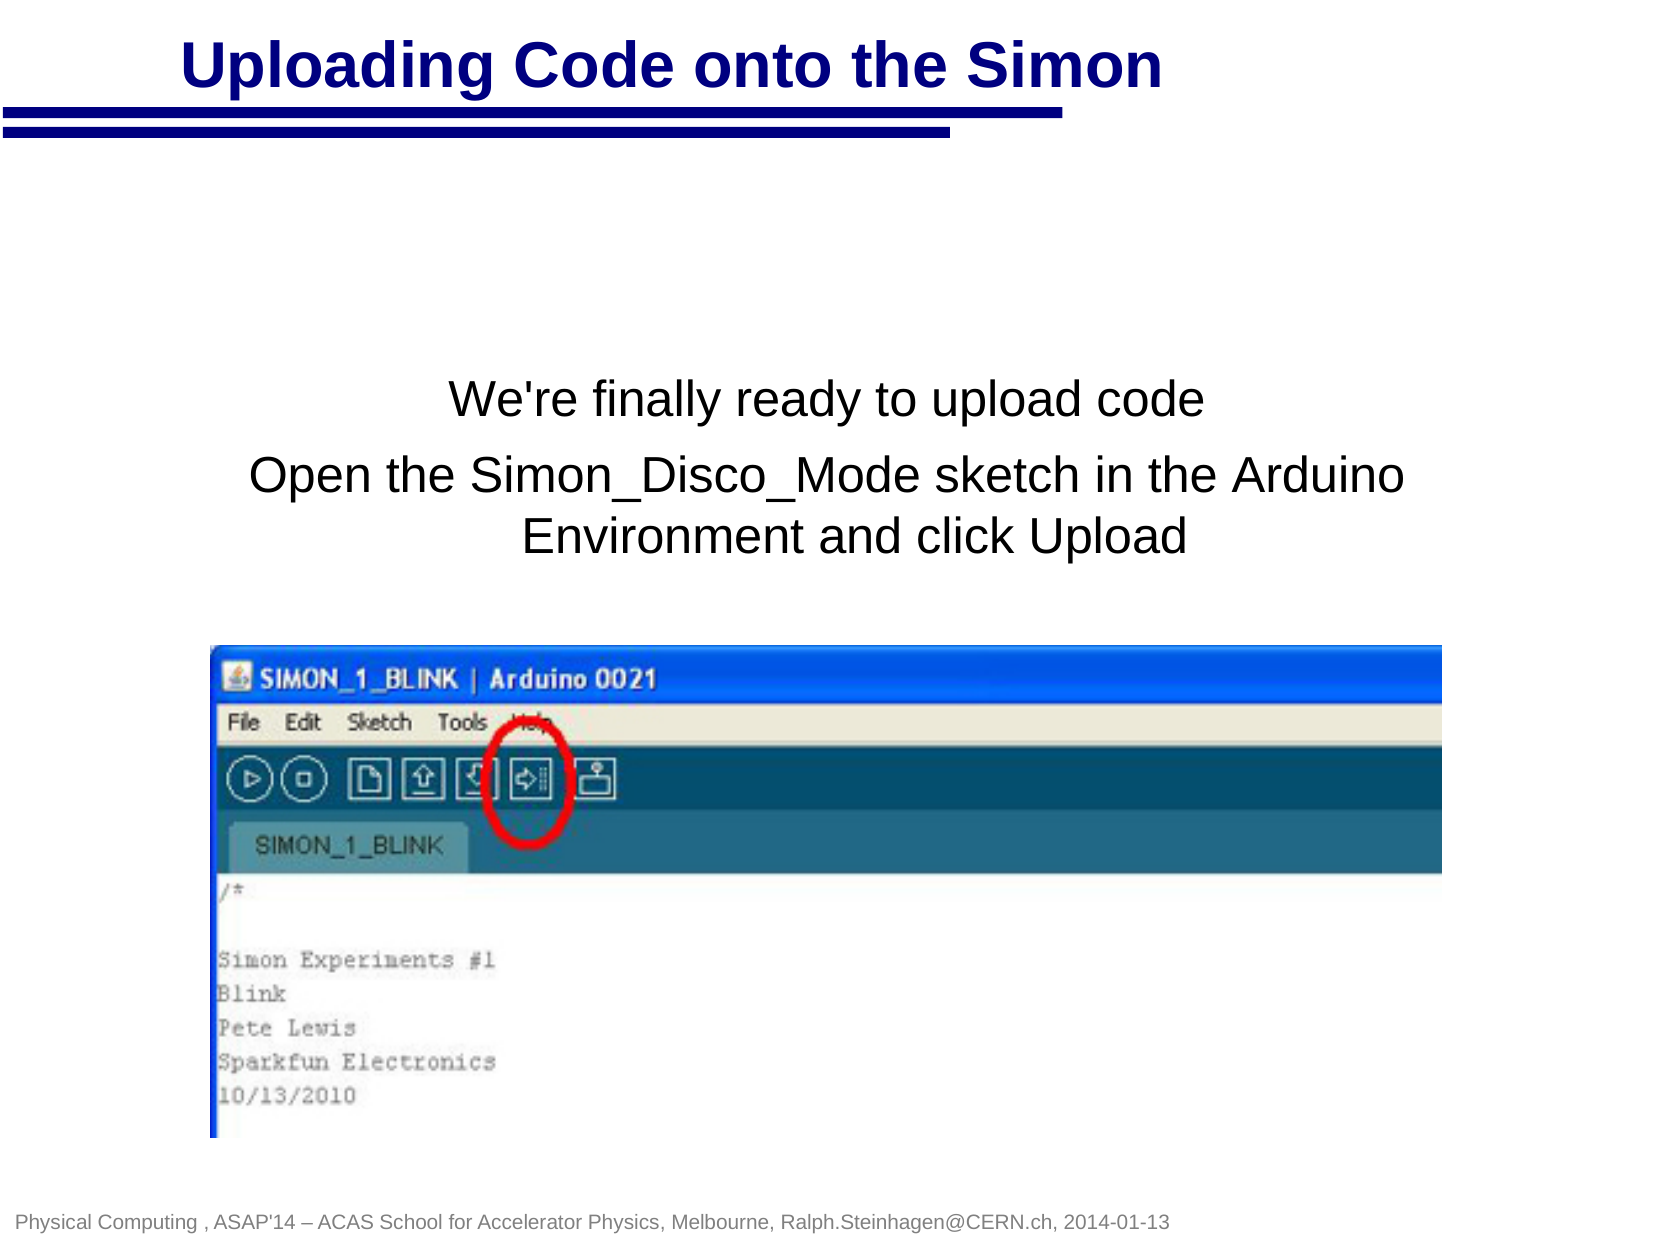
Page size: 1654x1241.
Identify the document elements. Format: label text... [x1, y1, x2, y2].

picture [210, 645, 1442, 1138]
list We're finally ready to upload code Open the Simon_Disco_Mode sketch in the Arduino Environment and click Upload [124, 358, 1530, 1103]
title Uploading Code onto the Simon [165, 0, 1323, 124]
